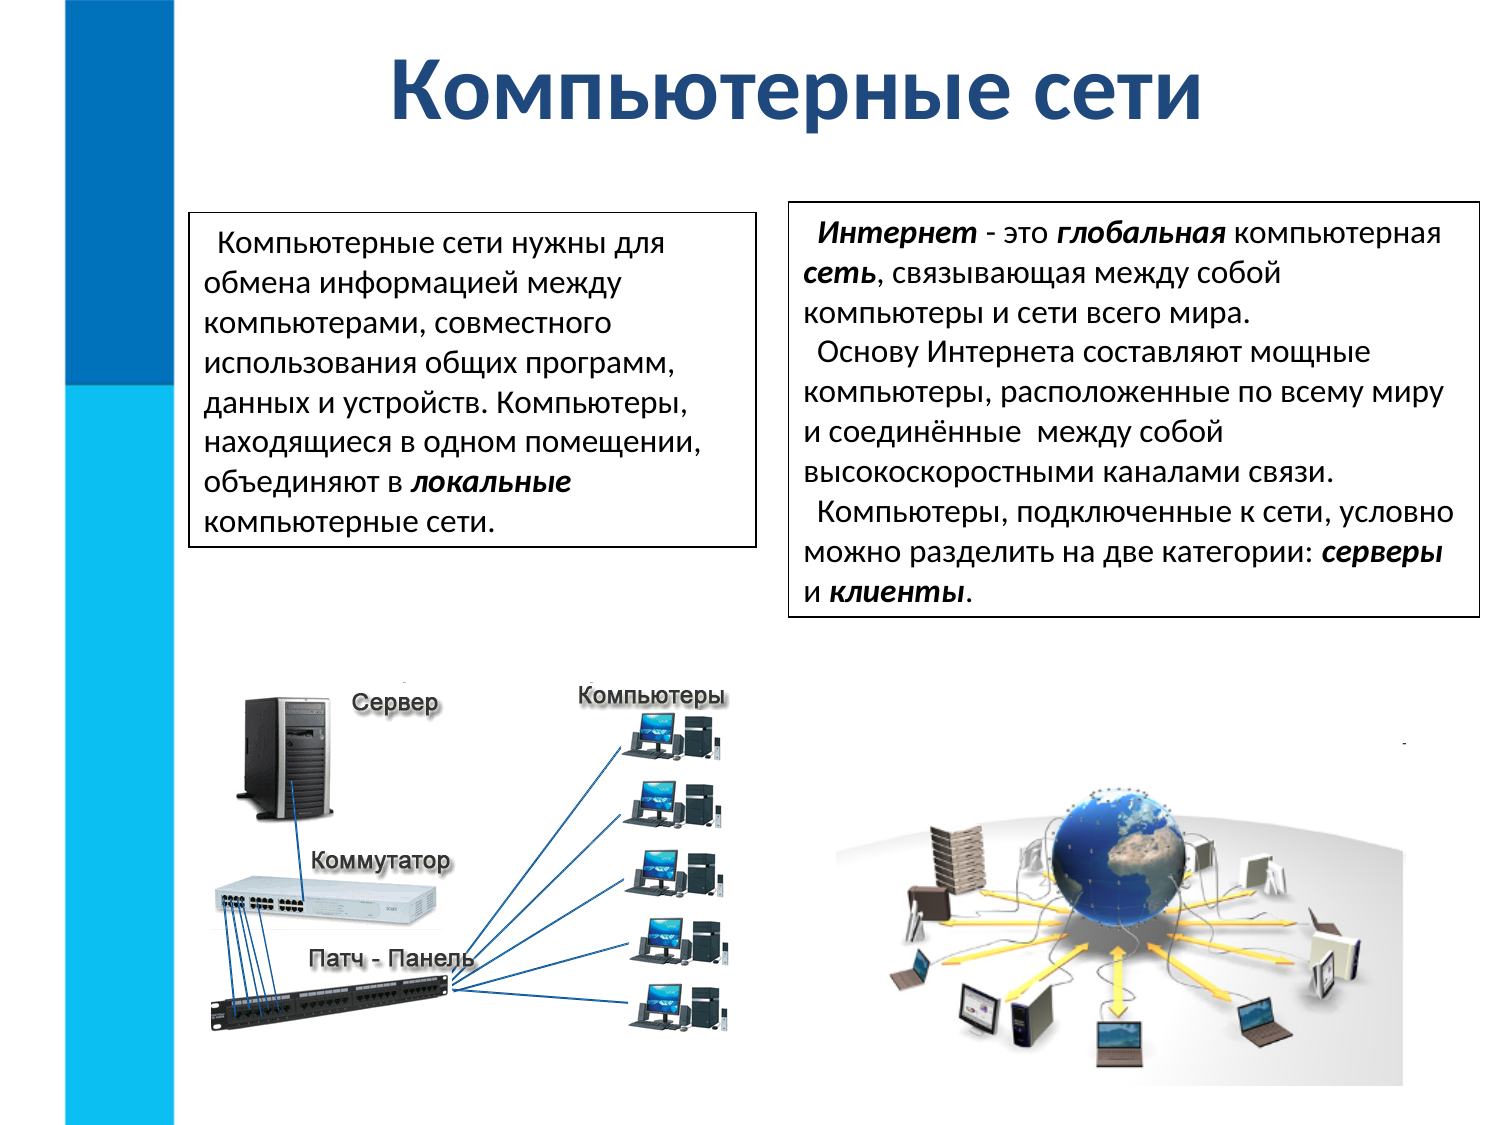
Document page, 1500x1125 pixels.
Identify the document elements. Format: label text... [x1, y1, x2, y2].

text_box Интернет - это глобальная компьютерная сеть, связывающая между собой компьютеры и сети всего мира. Основу Интернета составляют мощные компьютеры, расположенные по всему миру и соединённые между собой высокоскоростными каналами связи. Компьютеры, подключенные к сети, условно можно разделить на две категории: серверы и клиенты. [788, 202, 1480, 617]
text_box Компьютерные сети нужны для обмена информацией между компьютерами, совместного использования общих программ, данных и устройств. Компьютеры, находящиеся в одном помещении, объединяют в локальные компьютерные сети. [188, 212, 757, 548]
picture [0, 0, 1500, 1125]
text_box Компьютерные сети [171, 30, 1425, 135]
